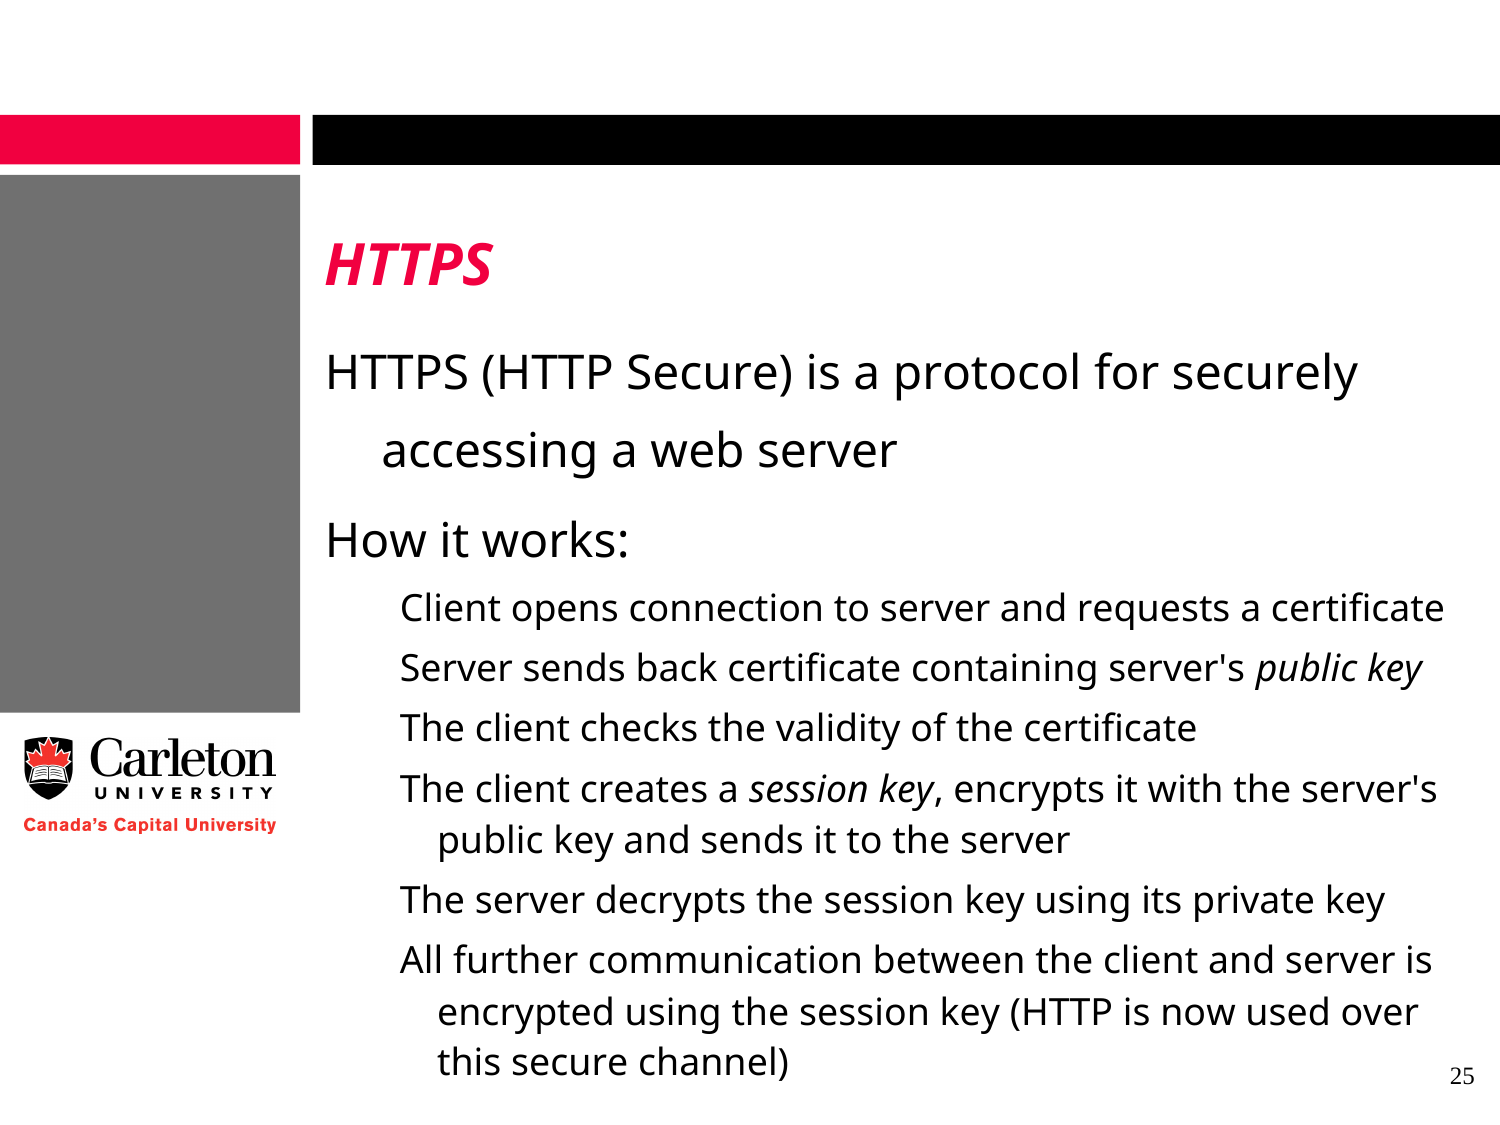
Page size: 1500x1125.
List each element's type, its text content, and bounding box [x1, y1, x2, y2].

picture [24, 737, 276, 834]
title HTTPS [324, 187, 1450, 324]
list HTTPS (HTTP Secure) is a protocol for securely accessing a web server How it works: Client opens connection to server and requests a certificate Server sends back certificate containing server's public key The client checks the validity of the certificate The client creates a session key, encrypts it with the server's public key and sends it to the server The server decrypts the session key using its private key All further communication between the client and server is encrypted using the session key (HTTP is now used over this secure channel) [324, 324, 1450, 1051]
